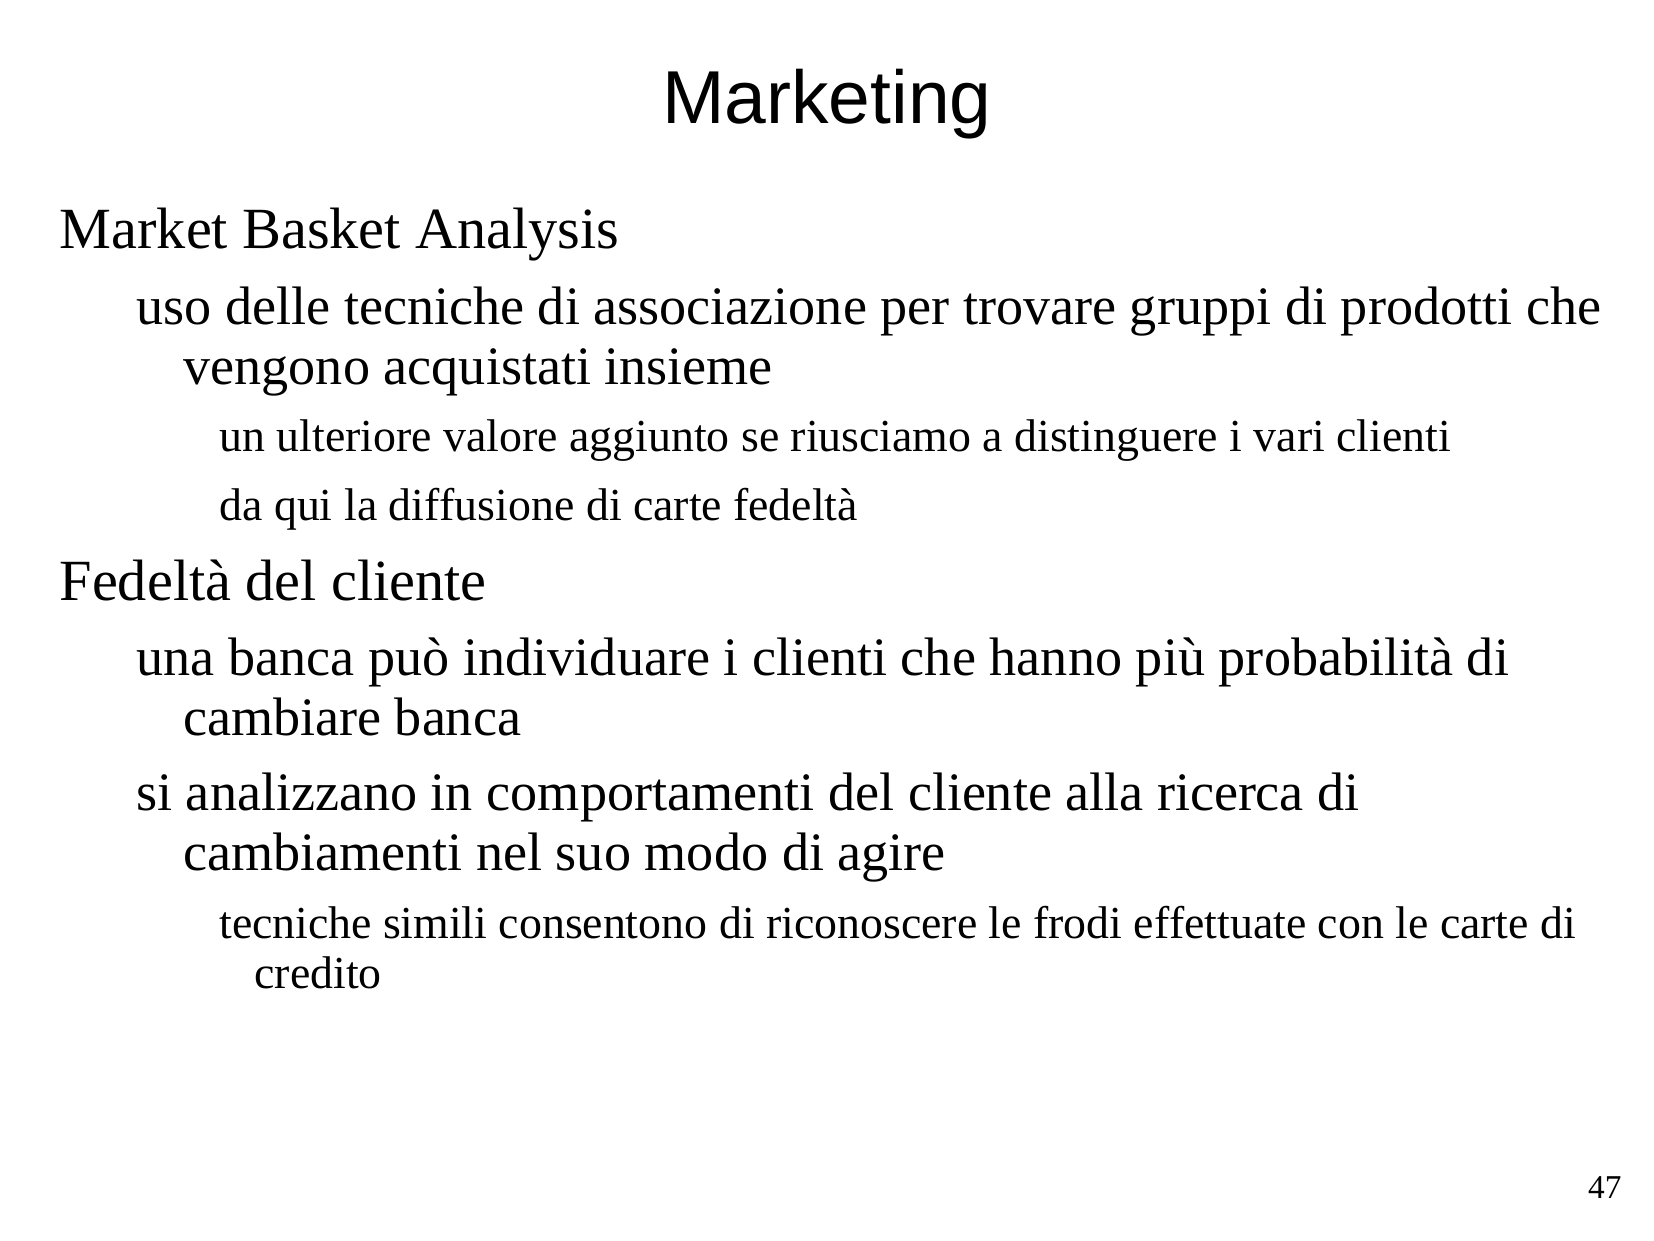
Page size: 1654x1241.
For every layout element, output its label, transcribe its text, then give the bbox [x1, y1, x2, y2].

list Market Basket Analysis uso delle tecniche di associazione per trovare gruppi di prodotti che vengono acquistati insieme un ulteriore valore aggiunto se riusciamo a distinguere i vari clienti da qui la diffusione di carte fedeltà Fedeltà del cliente una banca può individuare i clienti che hanno più probabilità di cambiare banca si analizzano in comportamenti del cliente alla ricerca di cambiamenti nel suo modo di agire tecniche simili consentono di riconoscere le frodi effettuate con le carte di credito [42, 196, 1612, 1187]
title Marketing [37, 30, 1617, 166]
